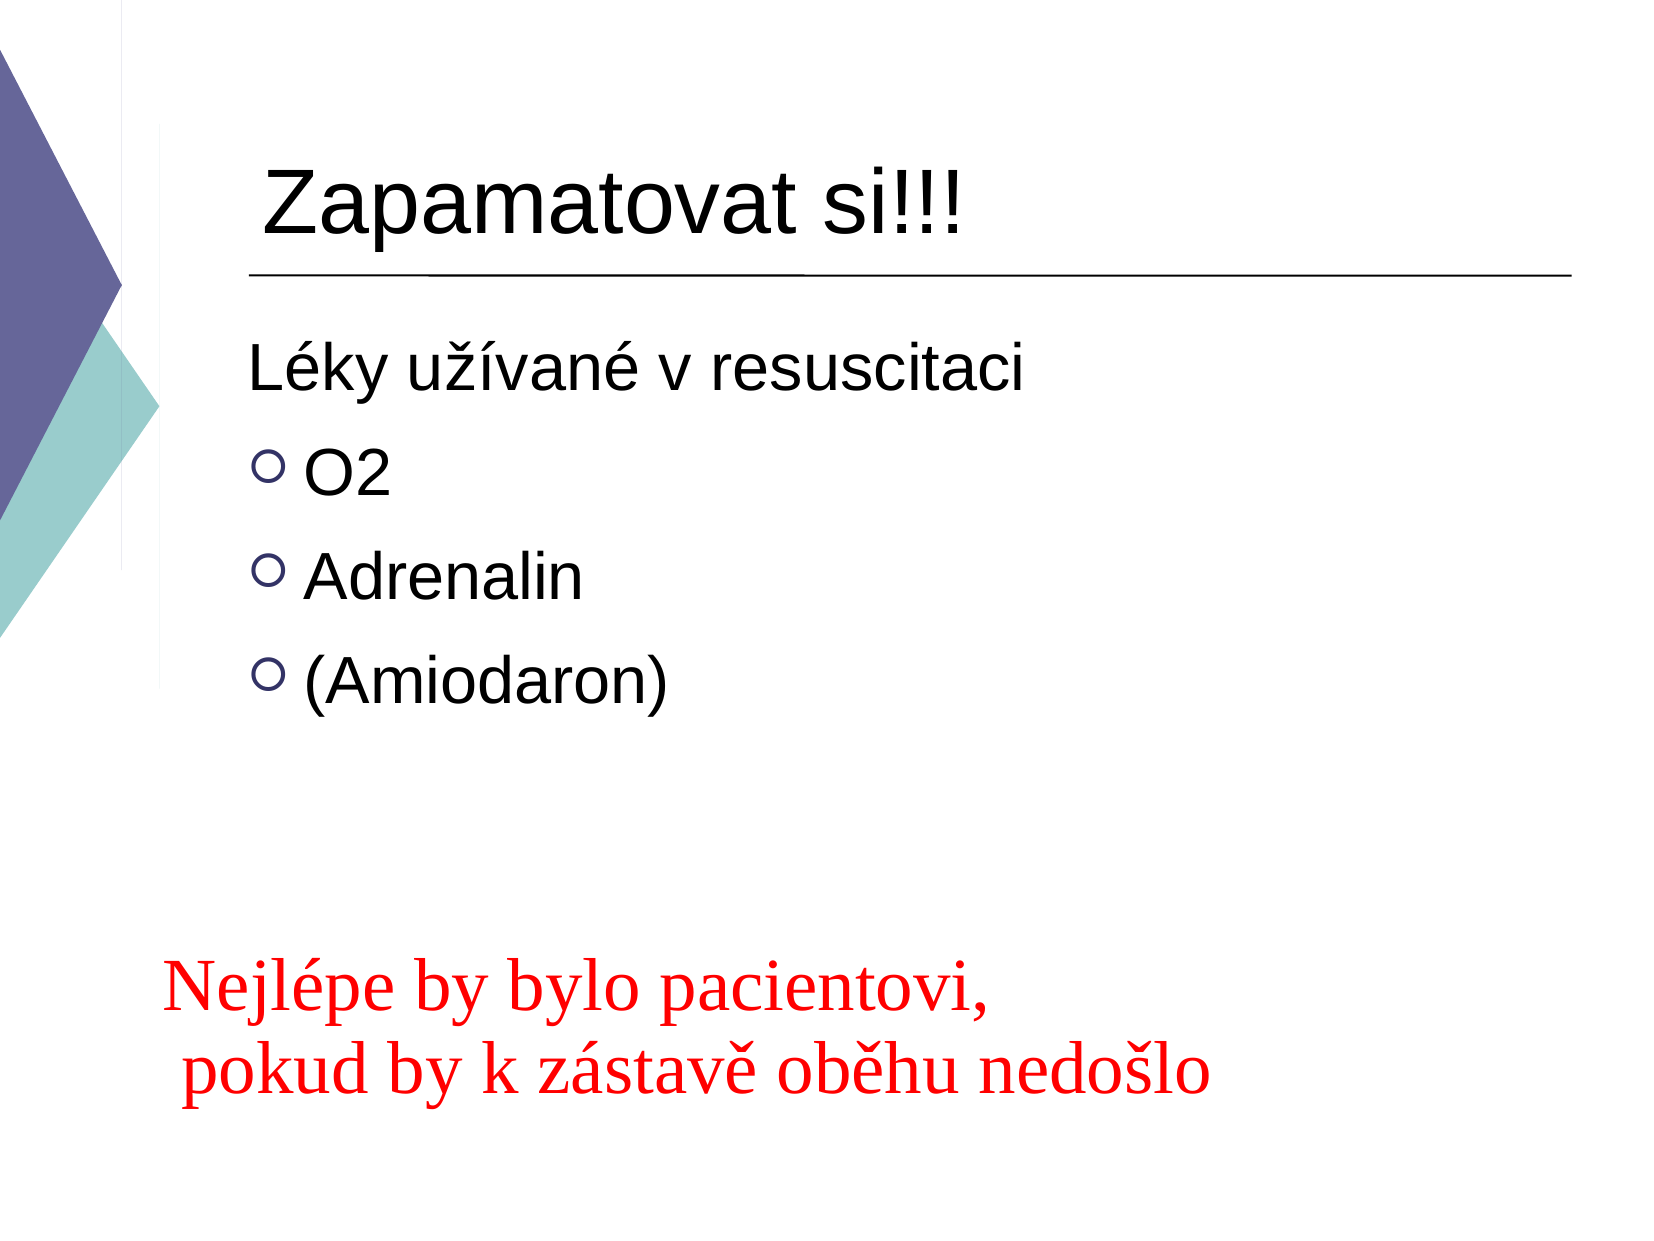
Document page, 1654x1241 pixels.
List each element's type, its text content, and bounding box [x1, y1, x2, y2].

text_box Nejlépe by bylo pacientovi, pokud by k zástavě oběhu nedošlo [162, 943, 1494, 1170]
list Léky užívané v resuscitaci O2 Adrenalin (Amiodaron) [247, 330, 1570, 1075]
title Zapamatovat si!!! [247, 28, 1570, 261]
